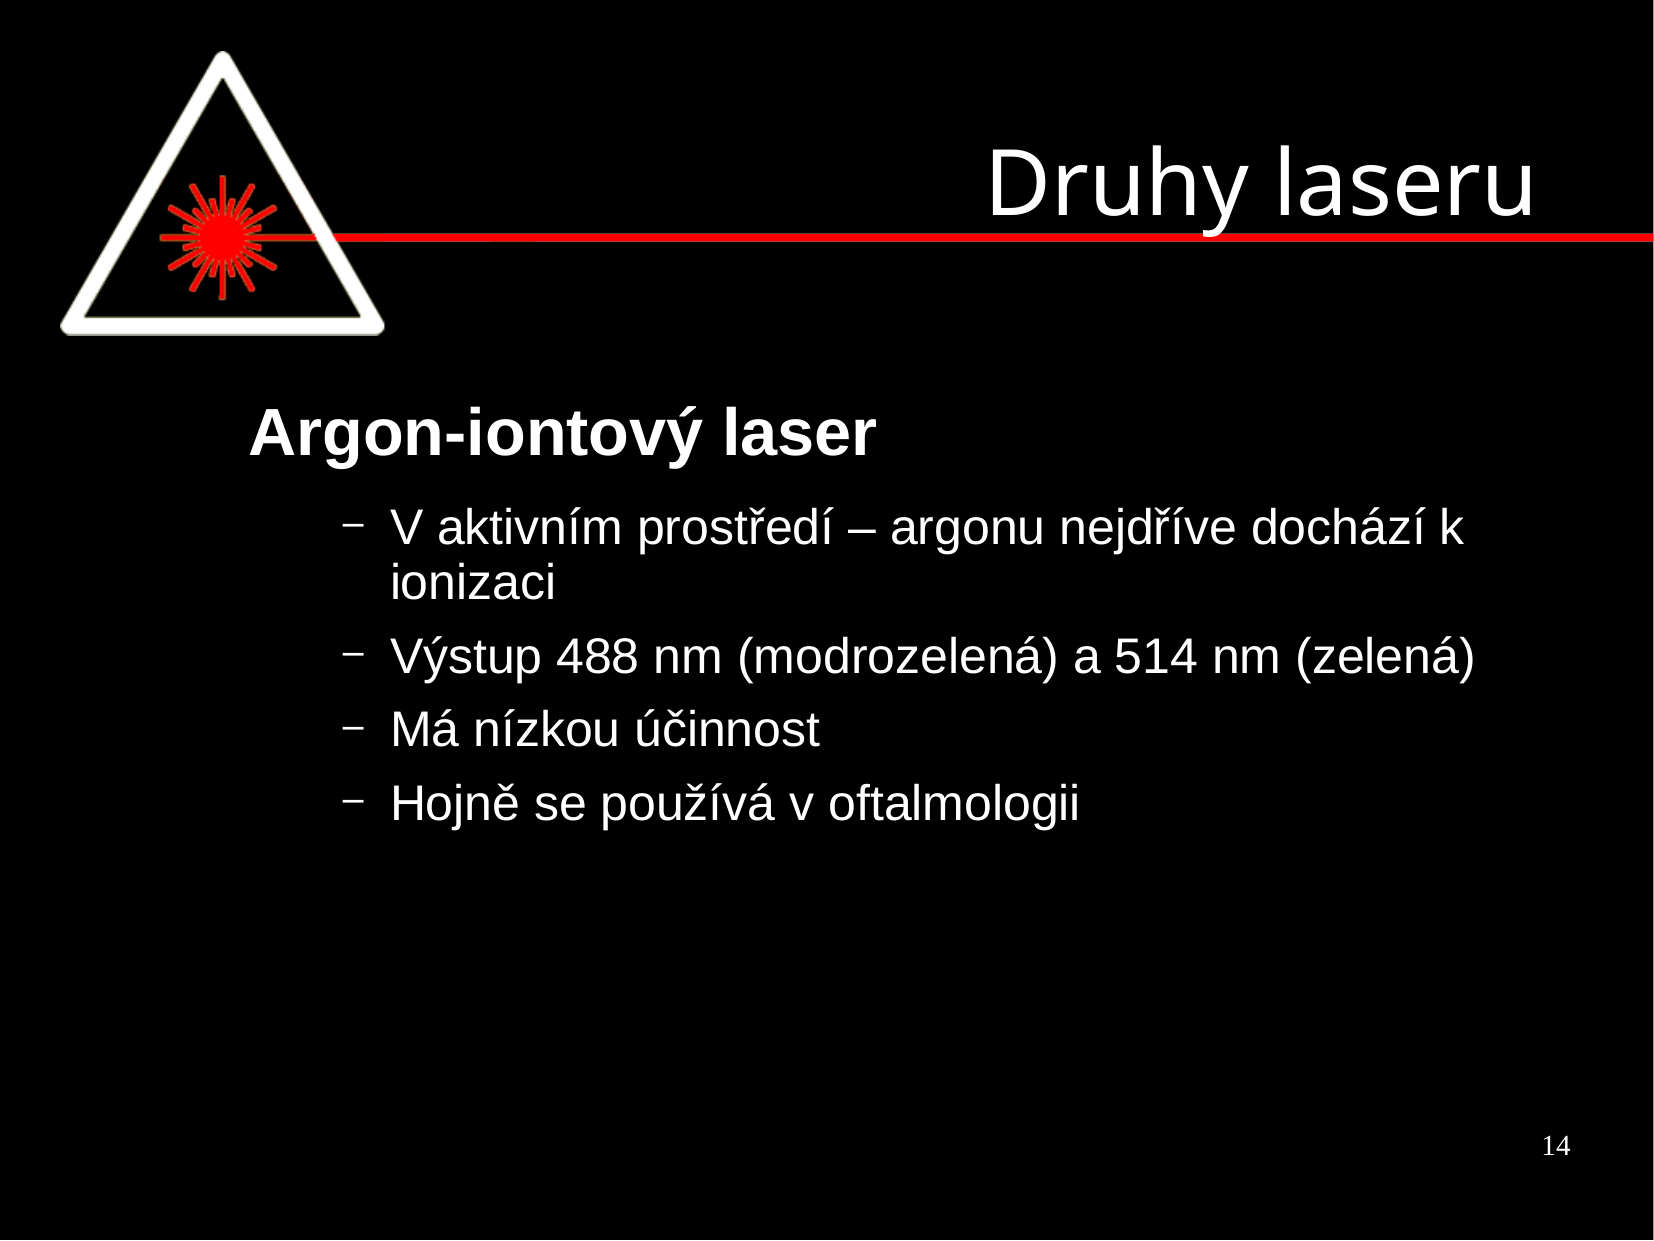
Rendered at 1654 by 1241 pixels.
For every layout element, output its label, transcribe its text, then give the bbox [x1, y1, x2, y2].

picture [60, 51, 1654, 336]
title Druhy laseru [50, 75, 1540, 283]
list Argon-iontový laser V aktivním prostředí – argonu nejdříve dochází k ionizaci Výstup 488 nm (modrozelená) a 514 nm (zelená) Má nízkou účinnost Hojně se používá v oftalmologii [177, 394, 1571, 1094]
